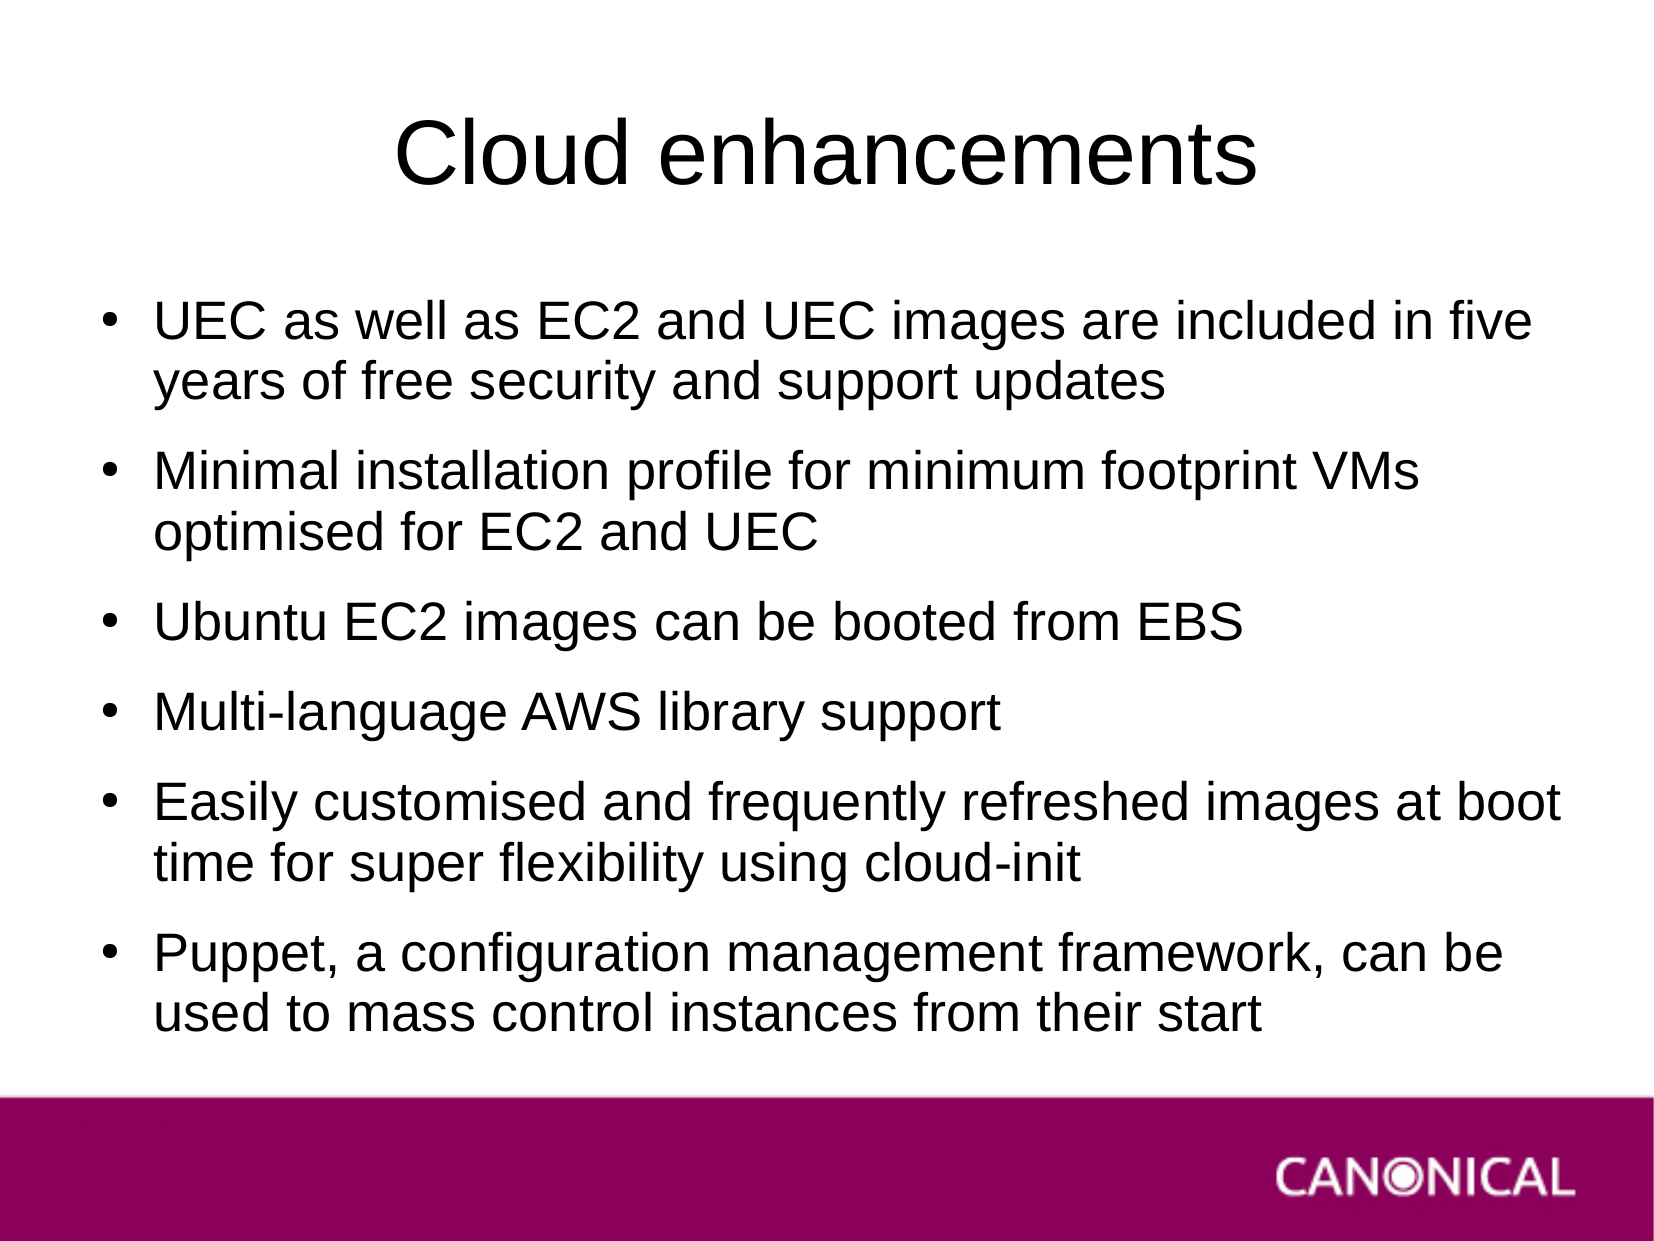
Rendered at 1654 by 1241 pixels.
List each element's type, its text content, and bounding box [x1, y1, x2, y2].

title Cloud enhancements [82, 56, 1571, 250]
picture [0, 0, 1654, 1241]
list UEC as well as EC2 and UEC images are included in five years of free security and support updates Minimal installation profile for minimum footprint VMs optimised for EC2 and UEC Ubuntu EC2 images can be booted from EBS Multi-language AWS library support Easily customised and frequently refreshed images at boot time for super flexibility using cloud-init Puppet, a configuration management framework, can be used to mass control instances from their start [82, 290, 1571, 1109]
